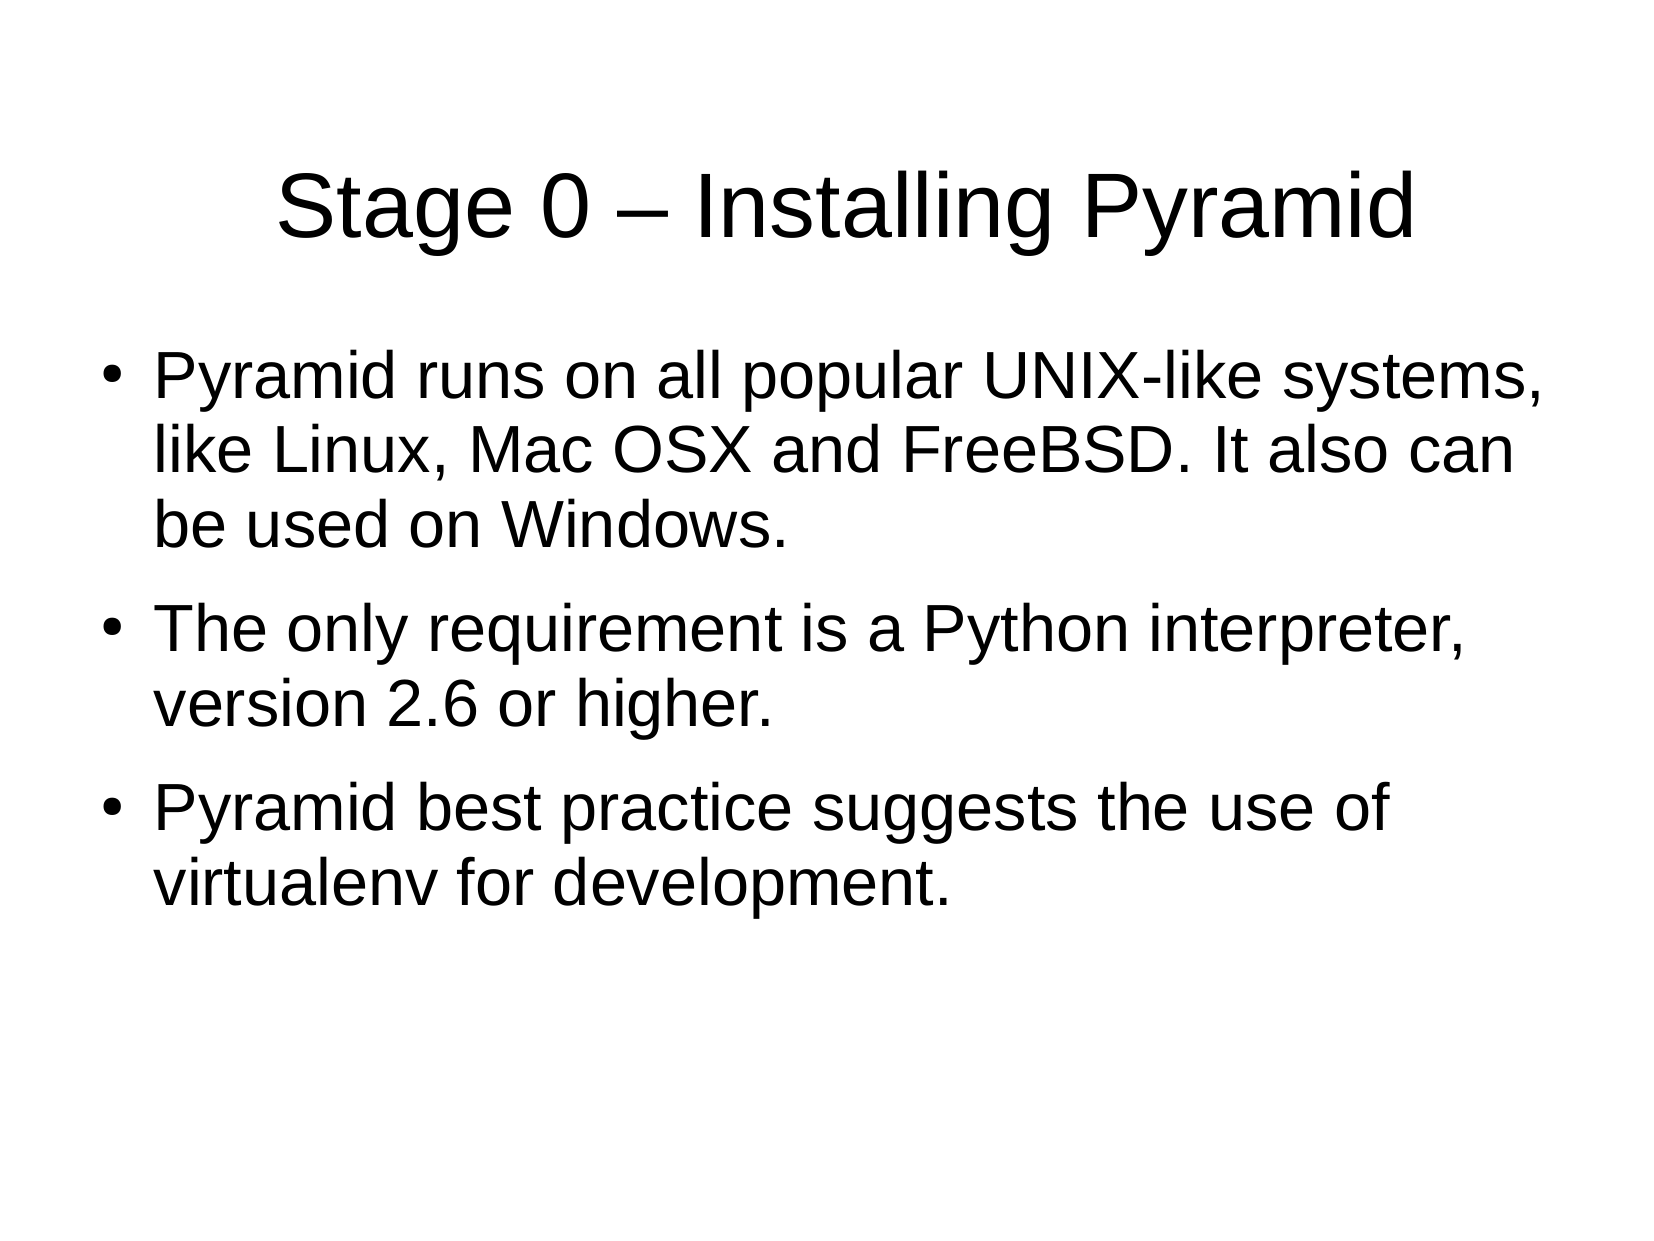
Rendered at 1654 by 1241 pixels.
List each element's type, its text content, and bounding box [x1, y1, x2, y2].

list Pyramid runs on all popular UNIX-like systems, like Linux, Mac OSX and FreeBSD. It also can be used on Windows. The only requirement is a Python interpreter, version 2.6 or higher. Pyramid best practice suggests the use of virtualenv for development. [82, 337, 1571, 1157]
title Stage 0 – Installing Pyramid [82, 112, 1612, 301]
